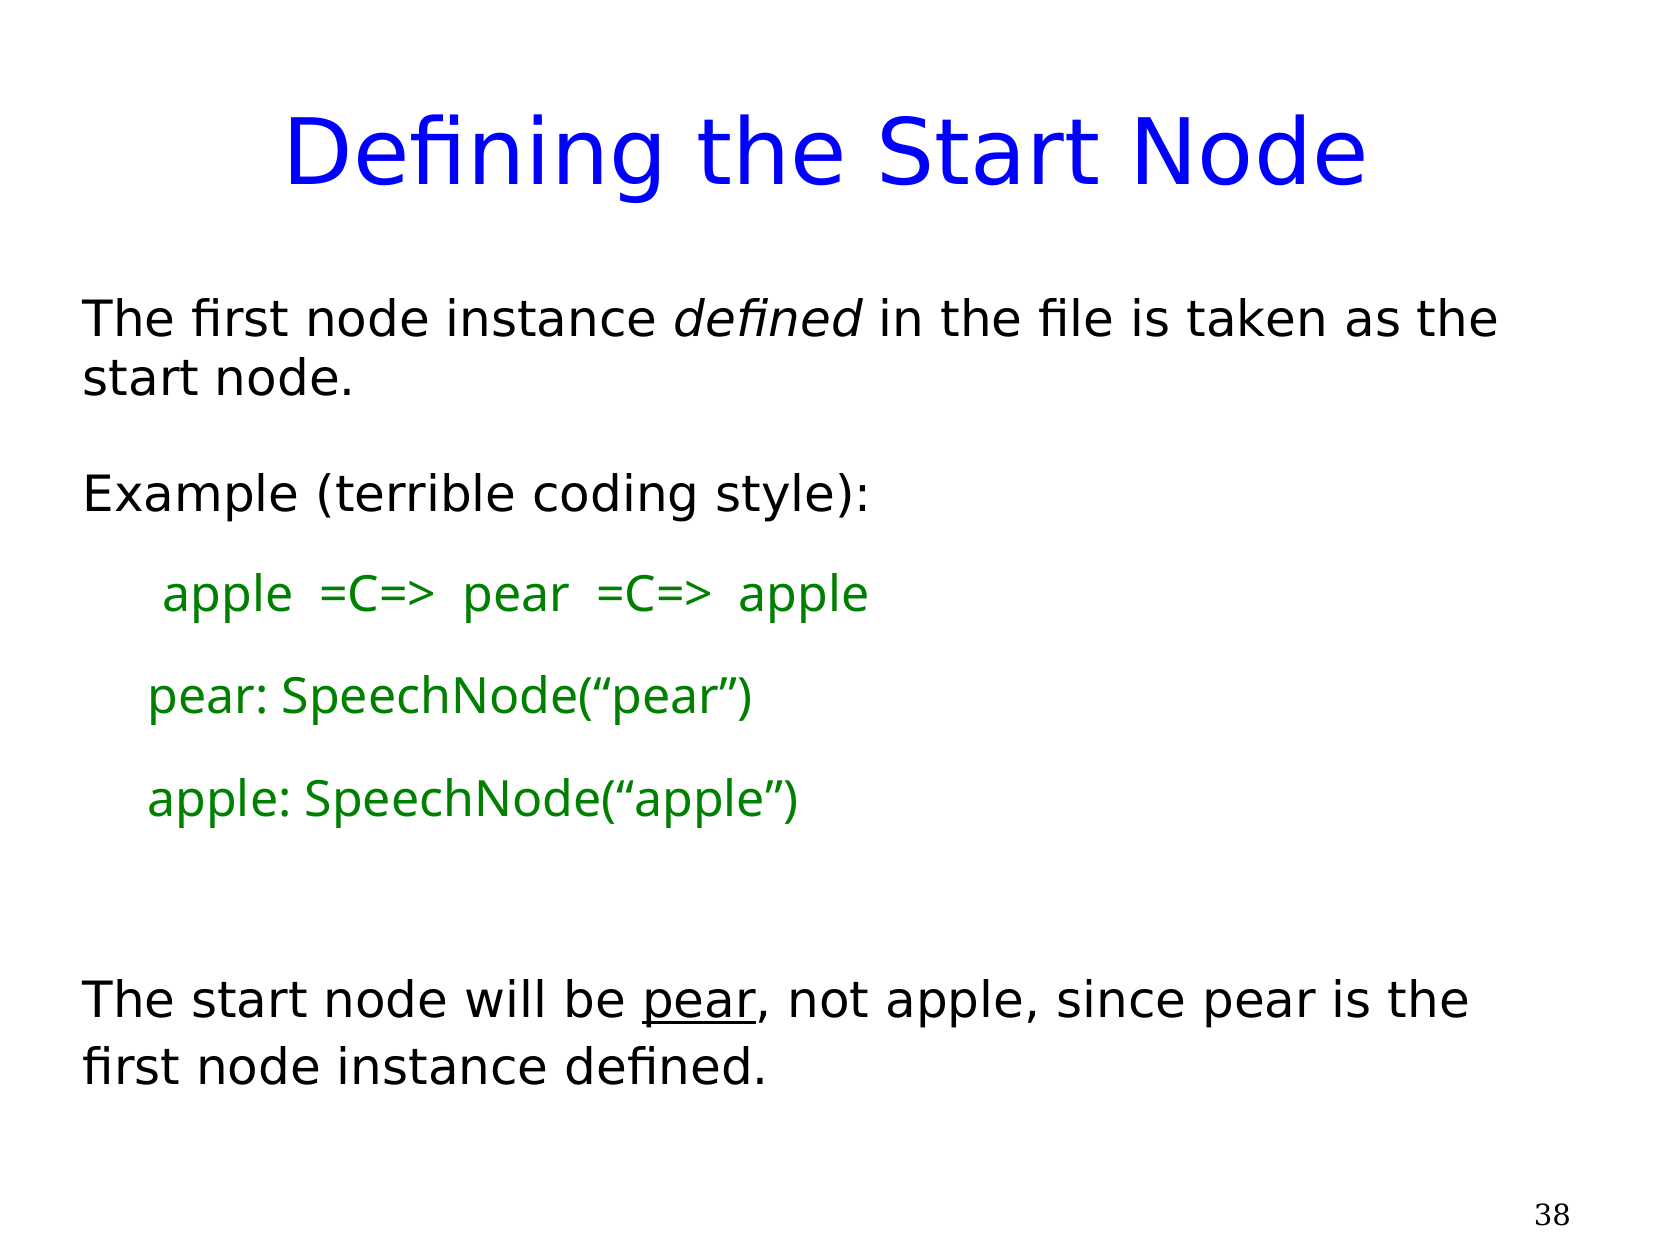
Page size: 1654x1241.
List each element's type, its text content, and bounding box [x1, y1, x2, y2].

list The first node instance defined in the file is taken as the start node. Example (terrible coding style): apple =C=> pear =C=> apple pear: SpeechNode(“pear”) apple: SpeechNode(“apple”) The start node will be pear, not apple, since pear is the first node instance defined. [82, 290, 1571, 1183]
title Defining the Start Node [82, 49, 1571, 257]
